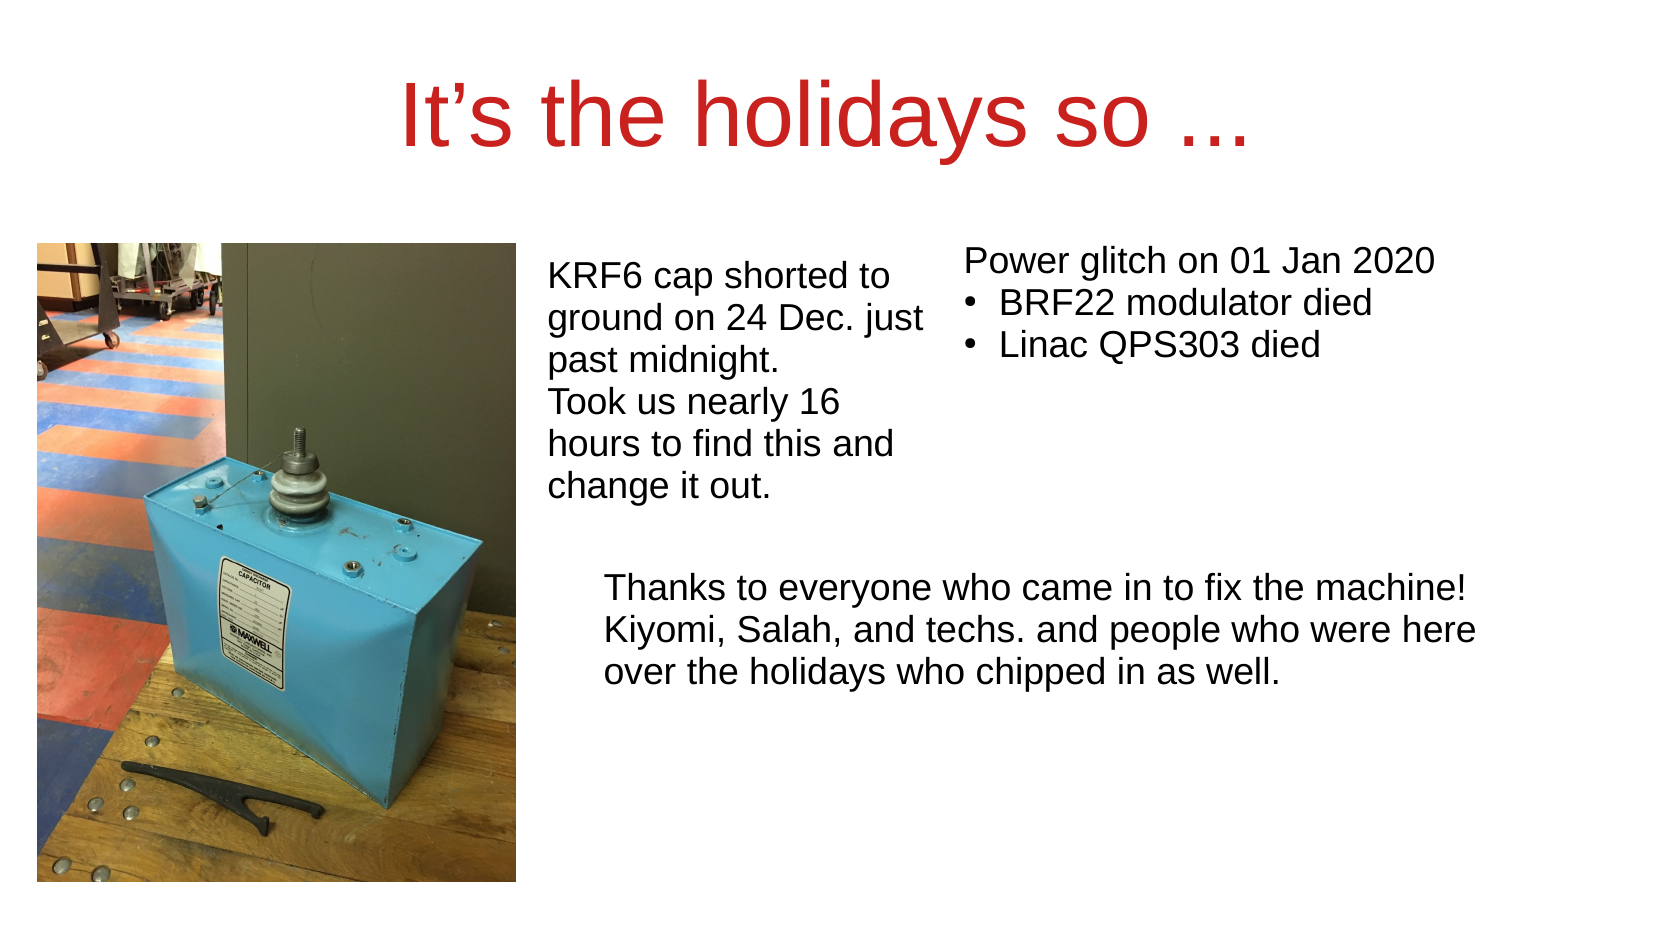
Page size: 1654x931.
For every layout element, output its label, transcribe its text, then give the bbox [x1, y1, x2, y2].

text_box Power glitch on 01 Jan 2020 BRF22 modulator died Linac QPS303 died [948, 232, 1579, 374]
picture [37, 243, 516, 882]
title It’s the holidays so ... [82, 37, 1571, 193]
text_box KRF6 cap shorted to ground on 24 Dec. just past midnight. Took us nearly 16 hours to find this and change it out. [532, 247, 946, 515]
text_box Thanks to everyone who came in to fix the machine! Kiyomi, Salah, and techs. and people who were here over the holidays who chipped in as well. [588, 558, 1564, 700]
